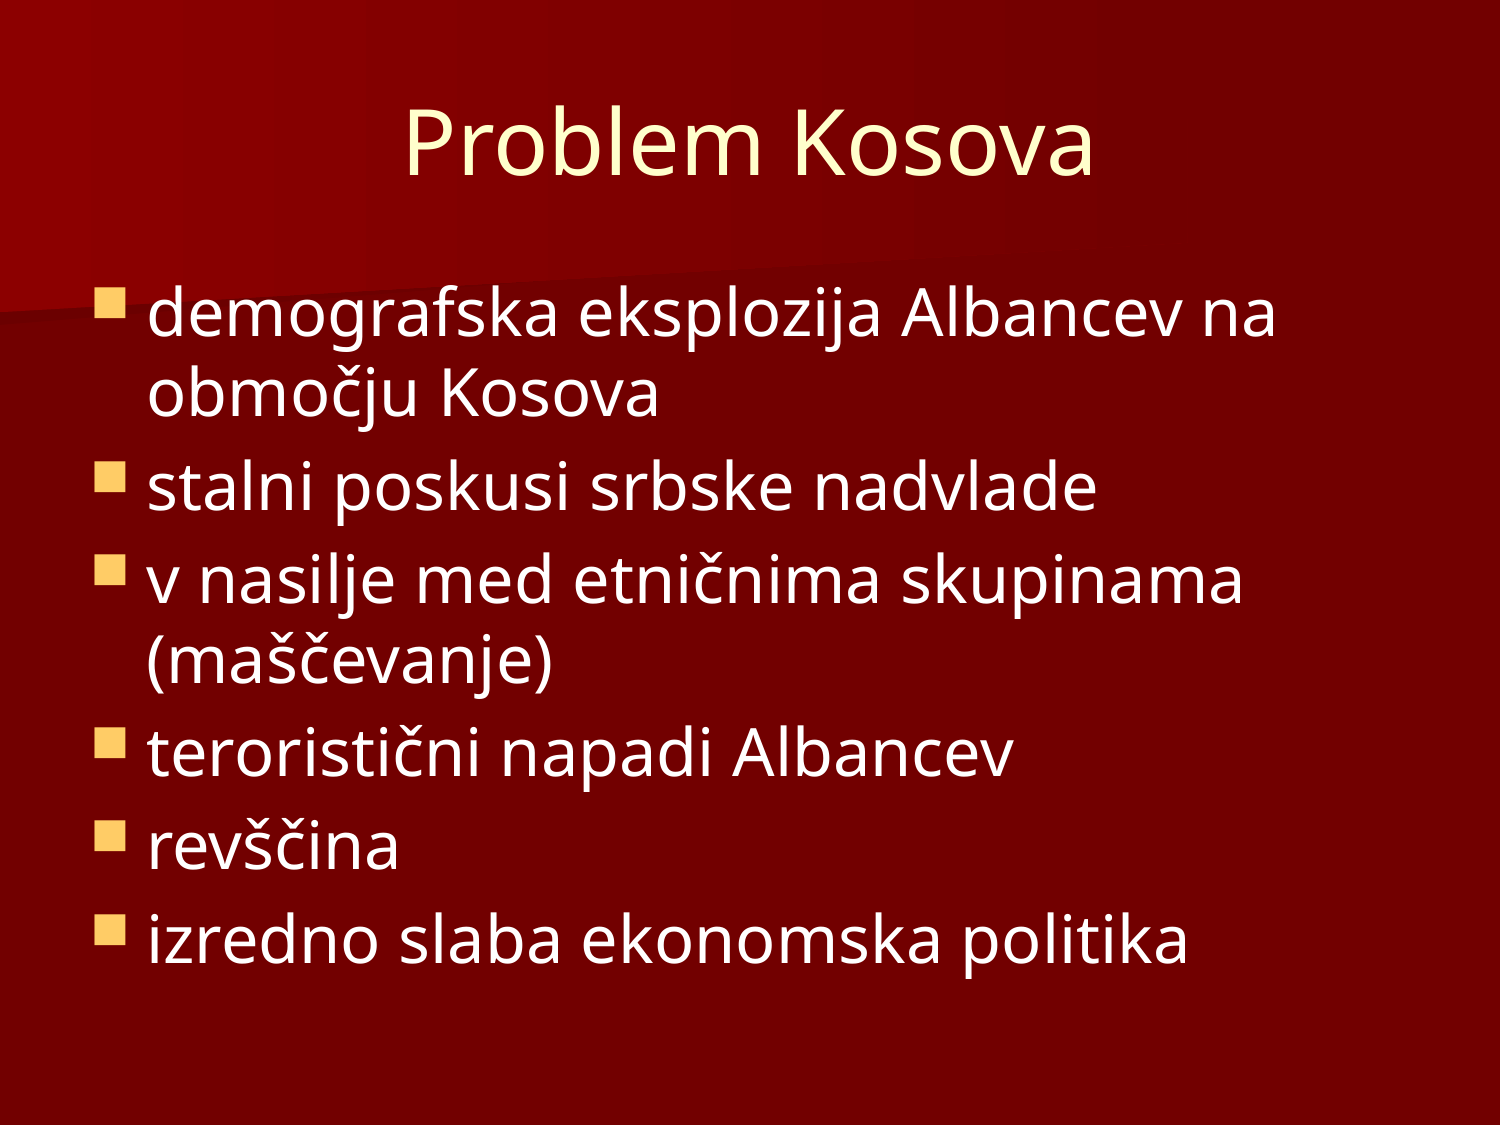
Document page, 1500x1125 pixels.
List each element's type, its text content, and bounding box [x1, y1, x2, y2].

list demografska eksplozija Albancev na območju Kosova stalni poskusi srbske nadvlade v nasilje med etničnima skupinama (maščevanje) teroristični napadi Albancev revščina izredno slaba ekonomska politika [75, 262, 1425, 1000]
title Problem Kosova [75, 45, 1425, 233]
